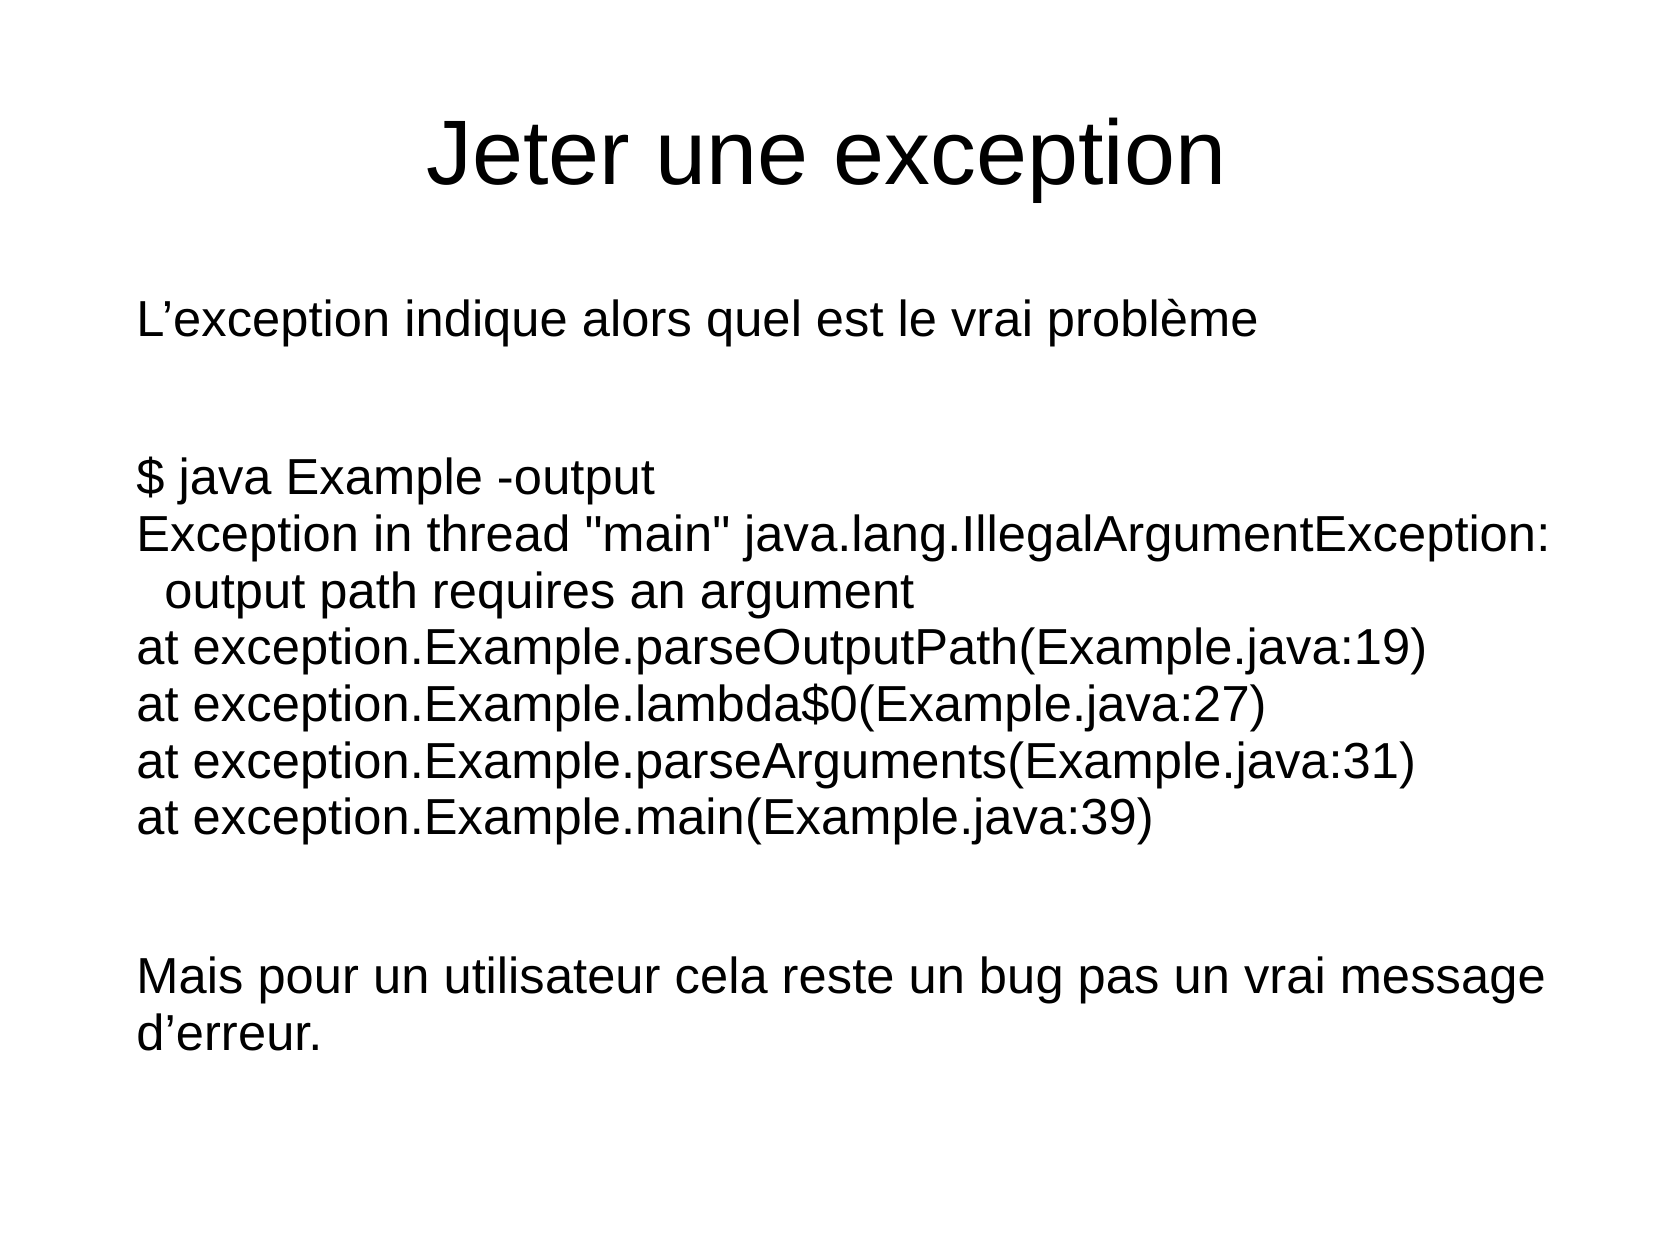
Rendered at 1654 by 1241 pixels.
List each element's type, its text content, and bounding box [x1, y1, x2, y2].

title Jeter une exception [82, 49, 1571, 257]
list L’exception indique alors quel est le vrai problème $ java Example -output Exception in thread "main" java.lang.IllegalArgumentException: output path requires an argument at exception.Example.parseOutputPath(Example.java:19) at exception.Example.lambda$0(Example.java:27) at exception.Example.parseArguments(Example.java:31) at exception.Example.main(Example.java:39) Mais pour un utilisateur cela reste un bug pas un vrai message d’erreur. [82, 290, 1654, 1066]
